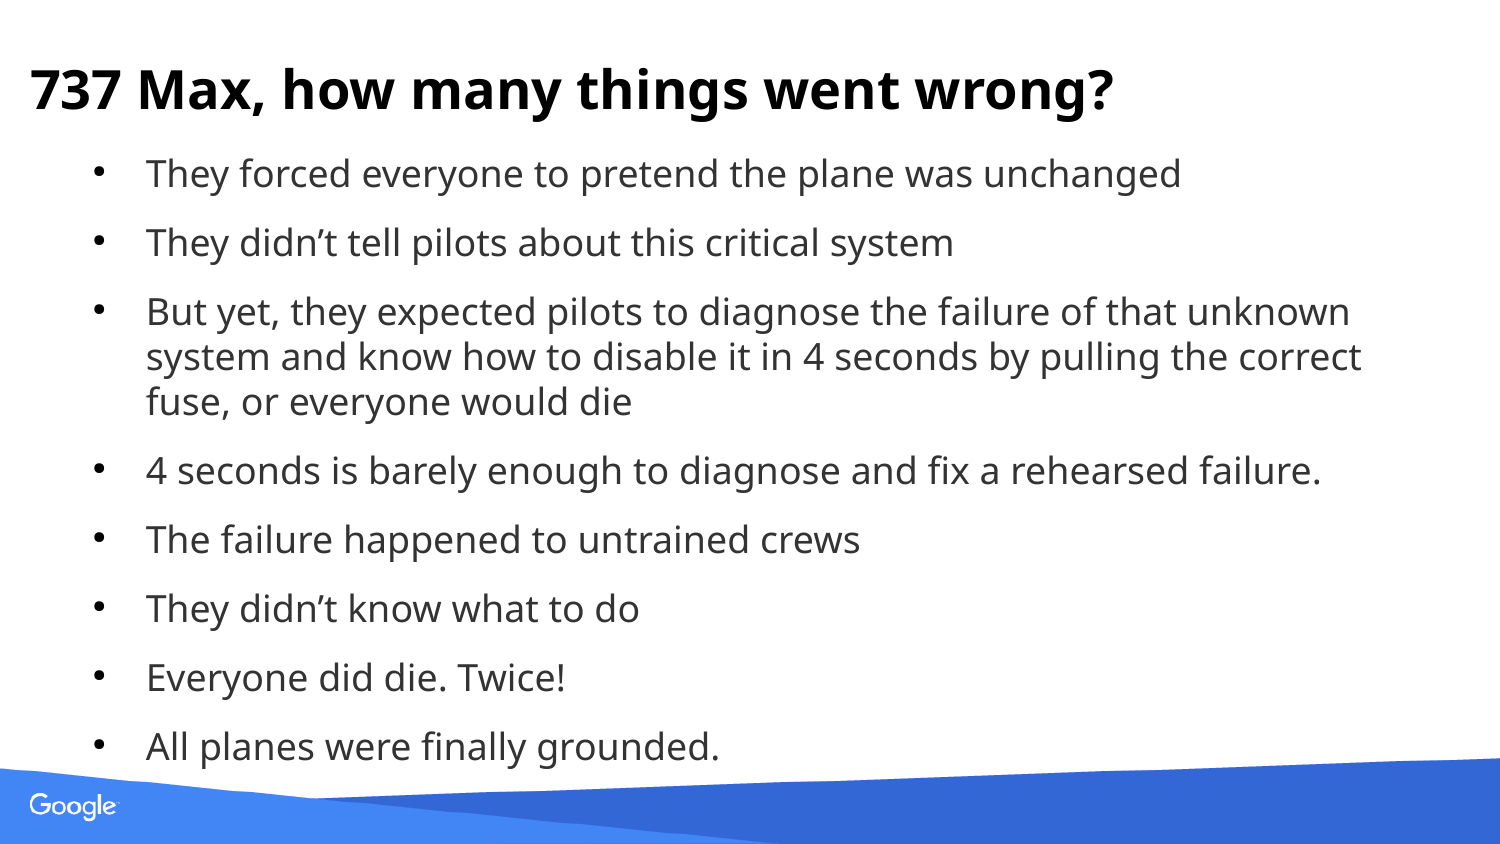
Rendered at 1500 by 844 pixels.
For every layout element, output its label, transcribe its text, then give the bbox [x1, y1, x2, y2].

list They forced everyone to pretend the plane was unchanged They didn’t tell pilots about this critical system But yet, they expected pilots to diagnose the failure of that unknown system and know how to disable it in 4 seconds by pulling the correct fuse, or everyone would die 4 seconds is barely enough to diagnose and fix a rehearsed failure. The failure happened to untrained crews They didn’t know what to do Everyone did die. Twice! All planes were finally grounded. [60, 135, 1458, 765]
text_box 737 Max, how many things went wrong? [15, 40, 1478, 120]
picture [0, 0, 1500, 844]
